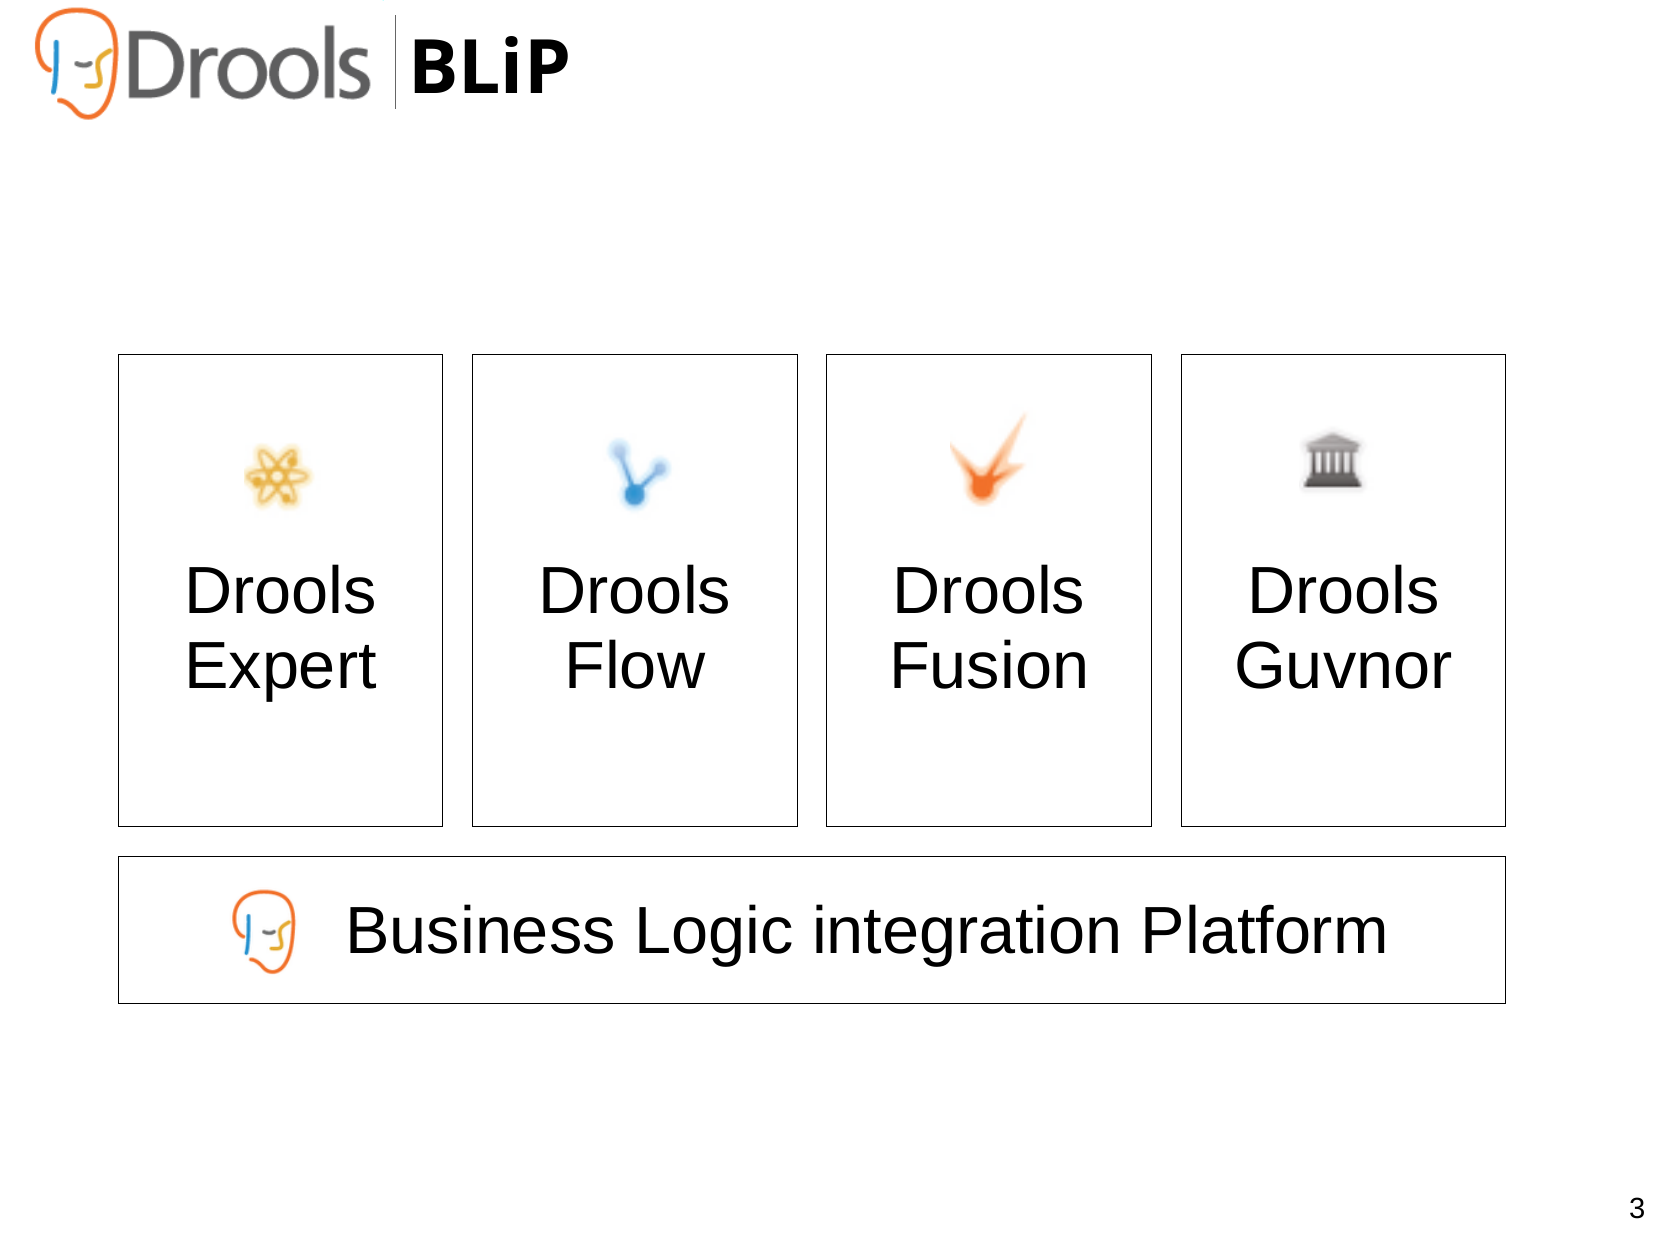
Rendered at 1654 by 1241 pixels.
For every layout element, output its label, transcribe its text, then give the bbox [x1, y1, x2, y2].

title BLiP [408, 10, 1625, 119]
picture [224, 879, 302, 982]
text_box Drools Guvnor [1181, 354, 1506, 827]
text_box Drools Expert [118, 354, 443, 827]
text_box Business Logic integration Platform [118, 856, 1506, 1004]
text_box Drools Fusion [826, 354, 1152, 827]
text_box Drools Flow [472, 354, 798, 827]
picture [29, 0, 384, 126]
